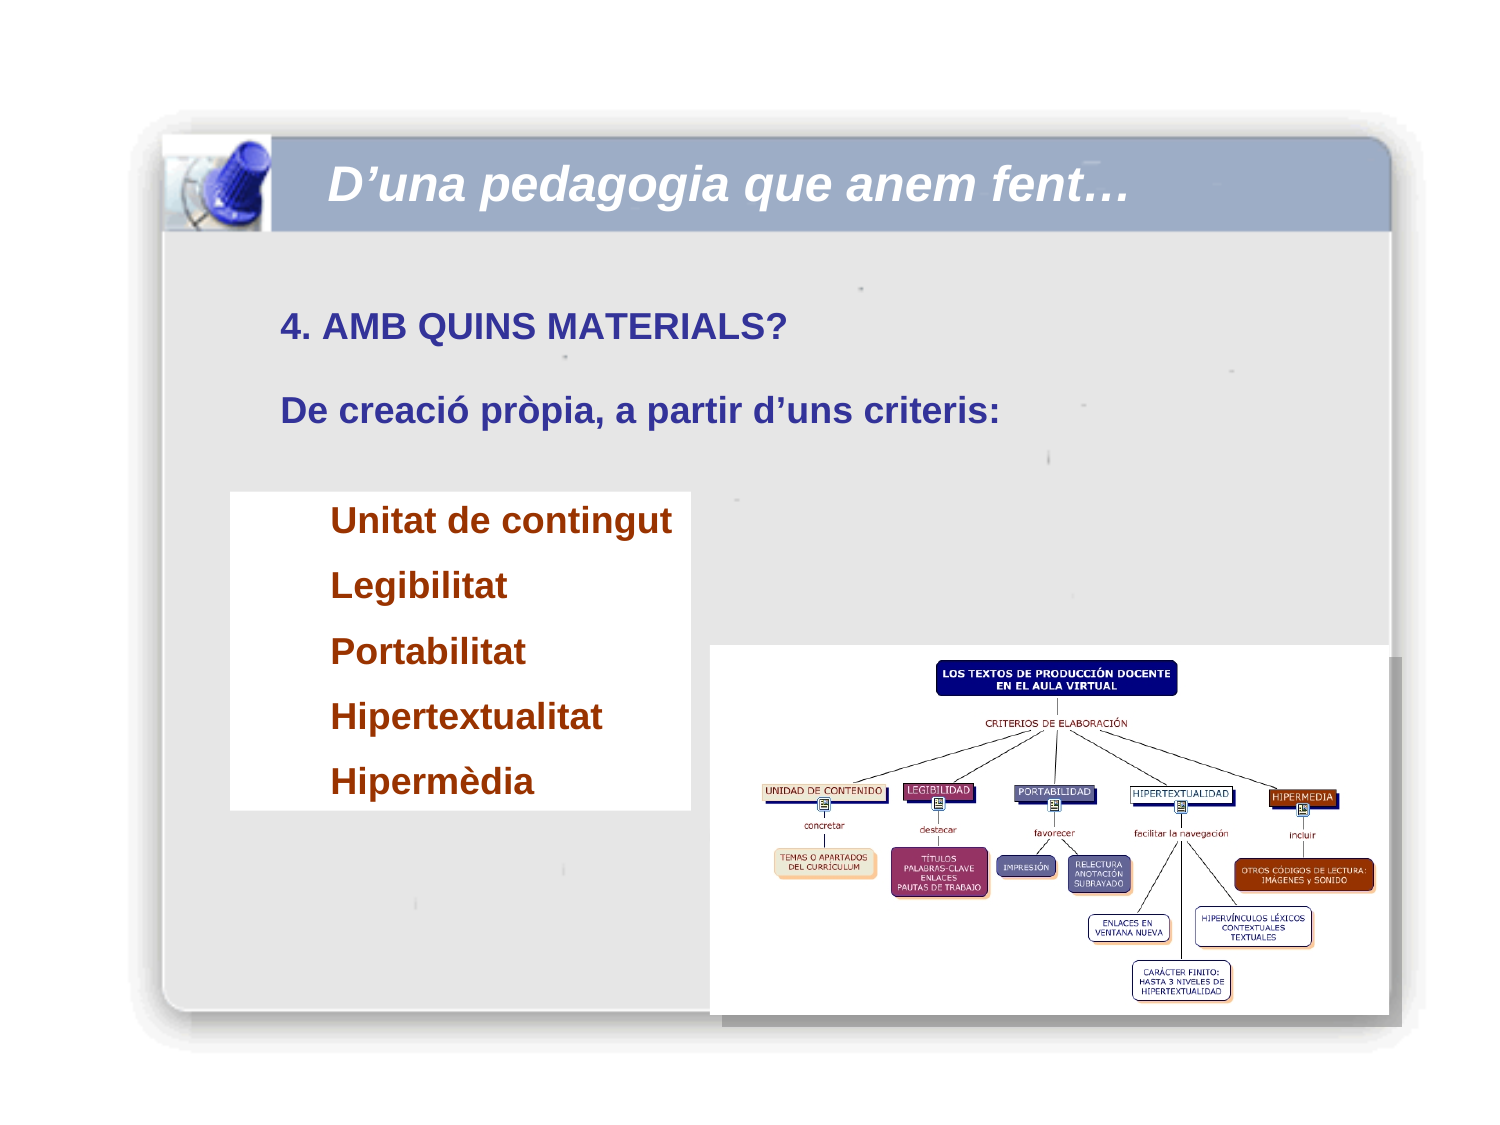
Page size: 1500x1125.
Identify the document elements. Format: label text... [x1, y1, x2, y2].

text_box D’una pedagogia que anem fent… [312, 148, 1365, 221]
text_box 4. AMB QUINS MATERIALS? De creació pròpia, a partir d’uns criteris: [265, 297, 1294, 481]
text_box Unitat de contingut Legibilitat Portabilitat Hipertextualitat Hipermèdia [230, 491, 691, 811]
picture [112, 101, 1453, 1056]
